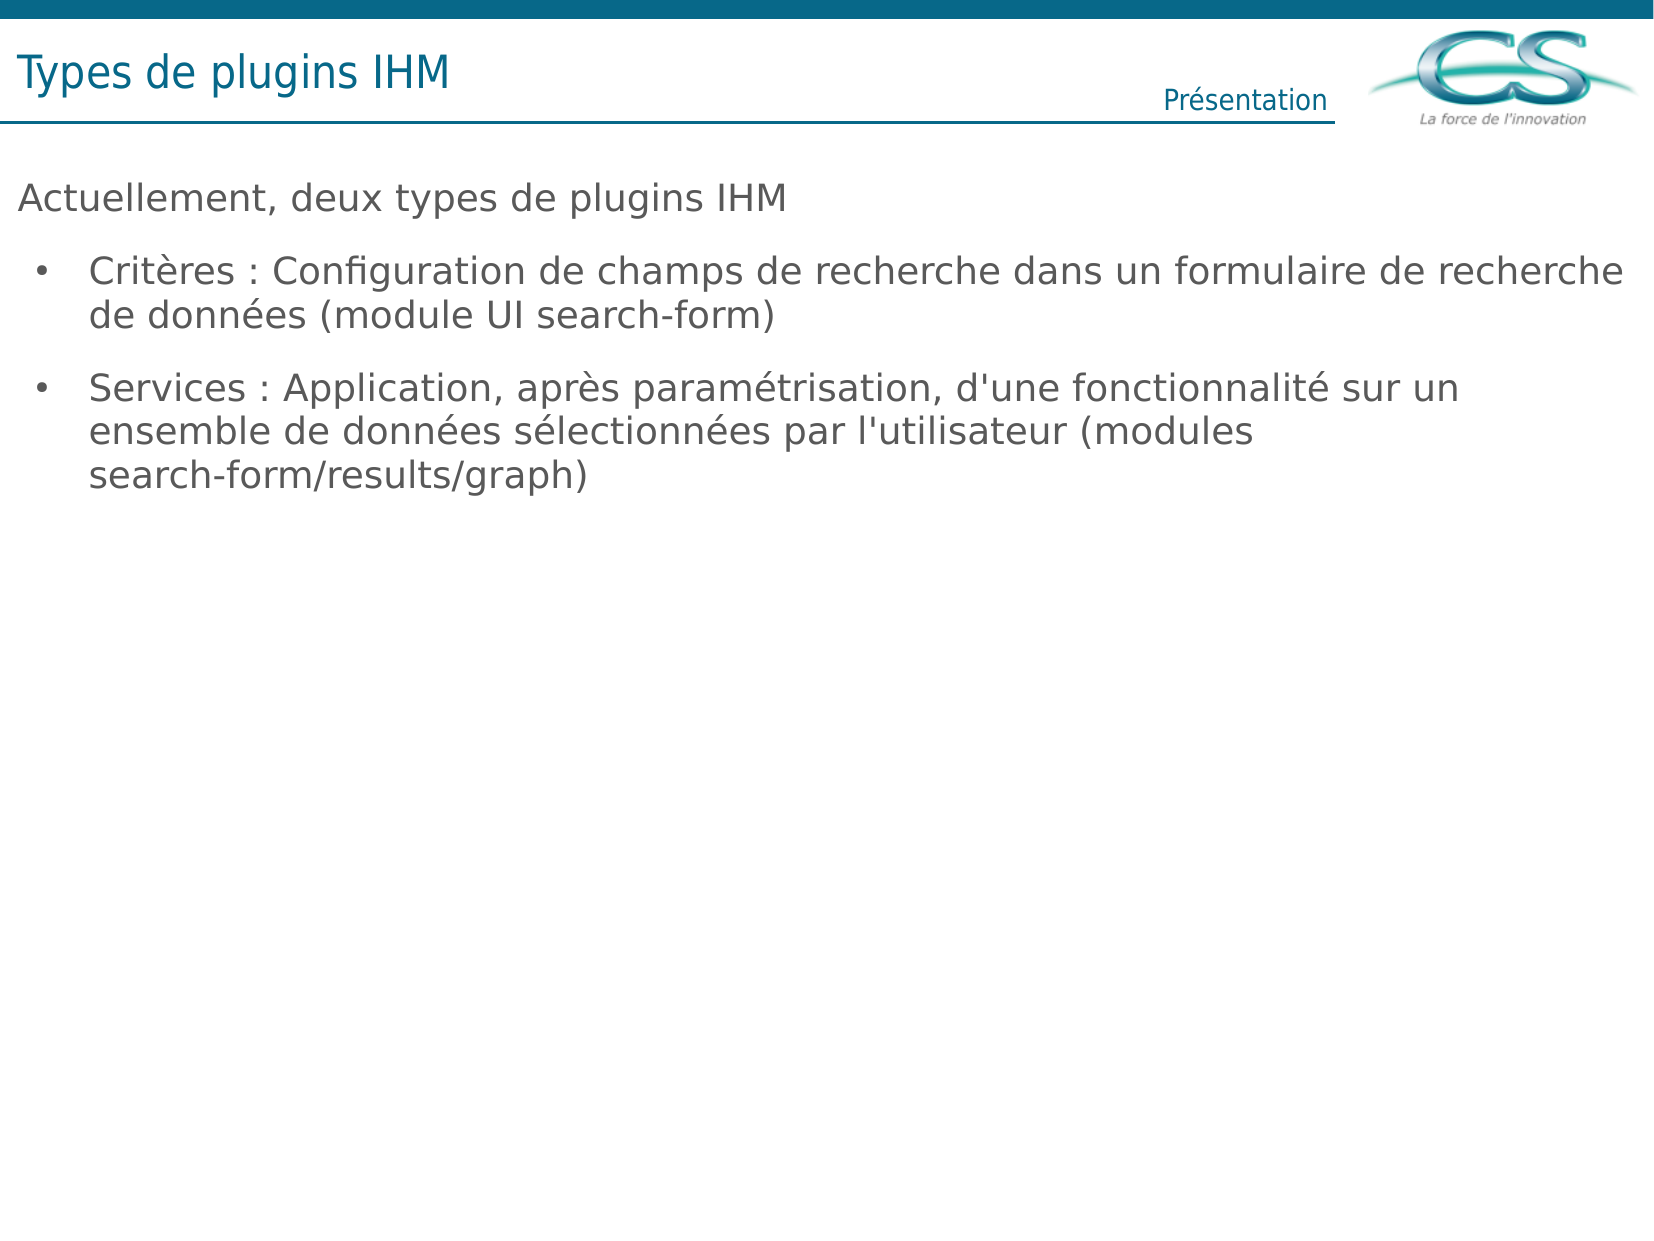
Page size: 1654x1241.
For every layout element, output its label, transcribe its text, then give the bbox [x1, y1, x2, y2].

text_box Présentation [1151, 70, 1347, 129]
picture [1368, 28, 1642, 128]
list Actuellement, deux types de plugins IHM Critères : Configuration de champs de recherche dans un formulaire de recherche de données (module UI search-form) Services : Application, après paramétrisation, d'une fonctionnalité sur un ensemble de données sélectionnées par l'utilisateur (modules search-form/results/graph) [17, 177, 1630, 1217]
title Types de plugins IHM [17, 46, 1368, 106]
